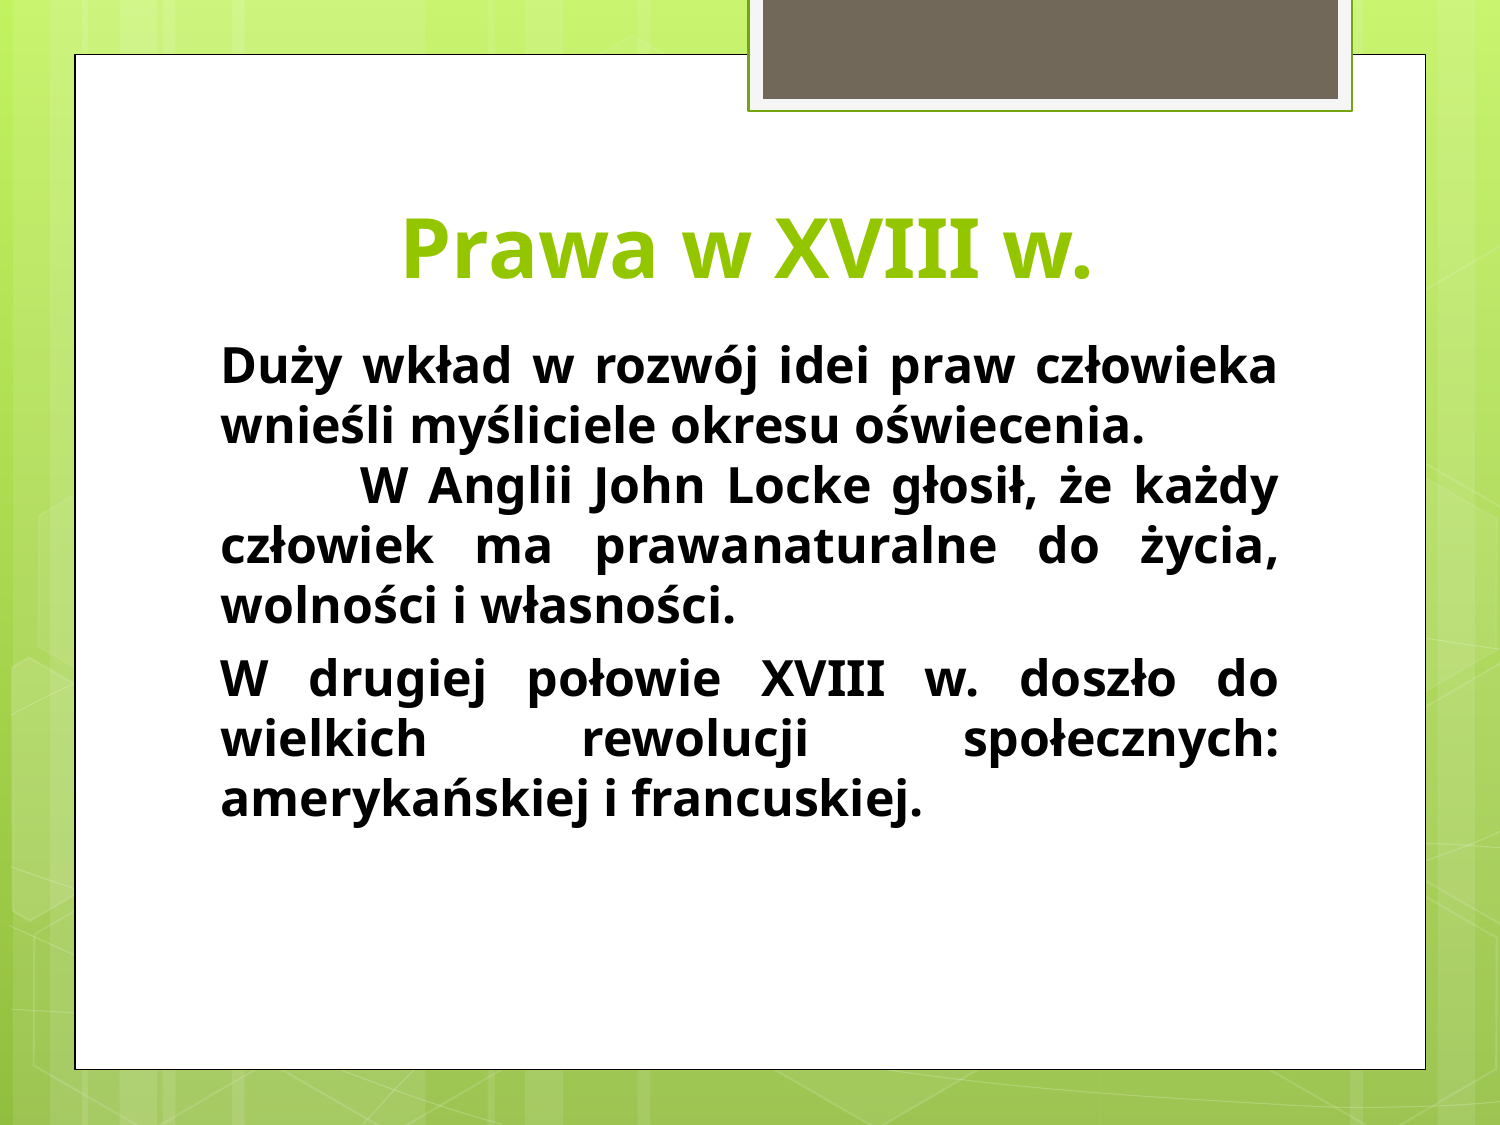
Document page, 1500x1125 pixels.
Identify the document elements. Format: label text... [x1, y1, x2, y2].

title Prawa w XVIII w. [171, 149, 1324, 303]
list Duży wkład w rozwój idei praw człowieka wnieśli myśliciele okresu oświecenia. W Anglii John Locke głosił, że każdy człowiek ma prawanaturalne do życia, wolności i własności. W drugiej połowie XVIII w. doszło do wielkich rewolucji społecznych: amerykańskiej i francuskiej. [183, 326, 1295, 891]
